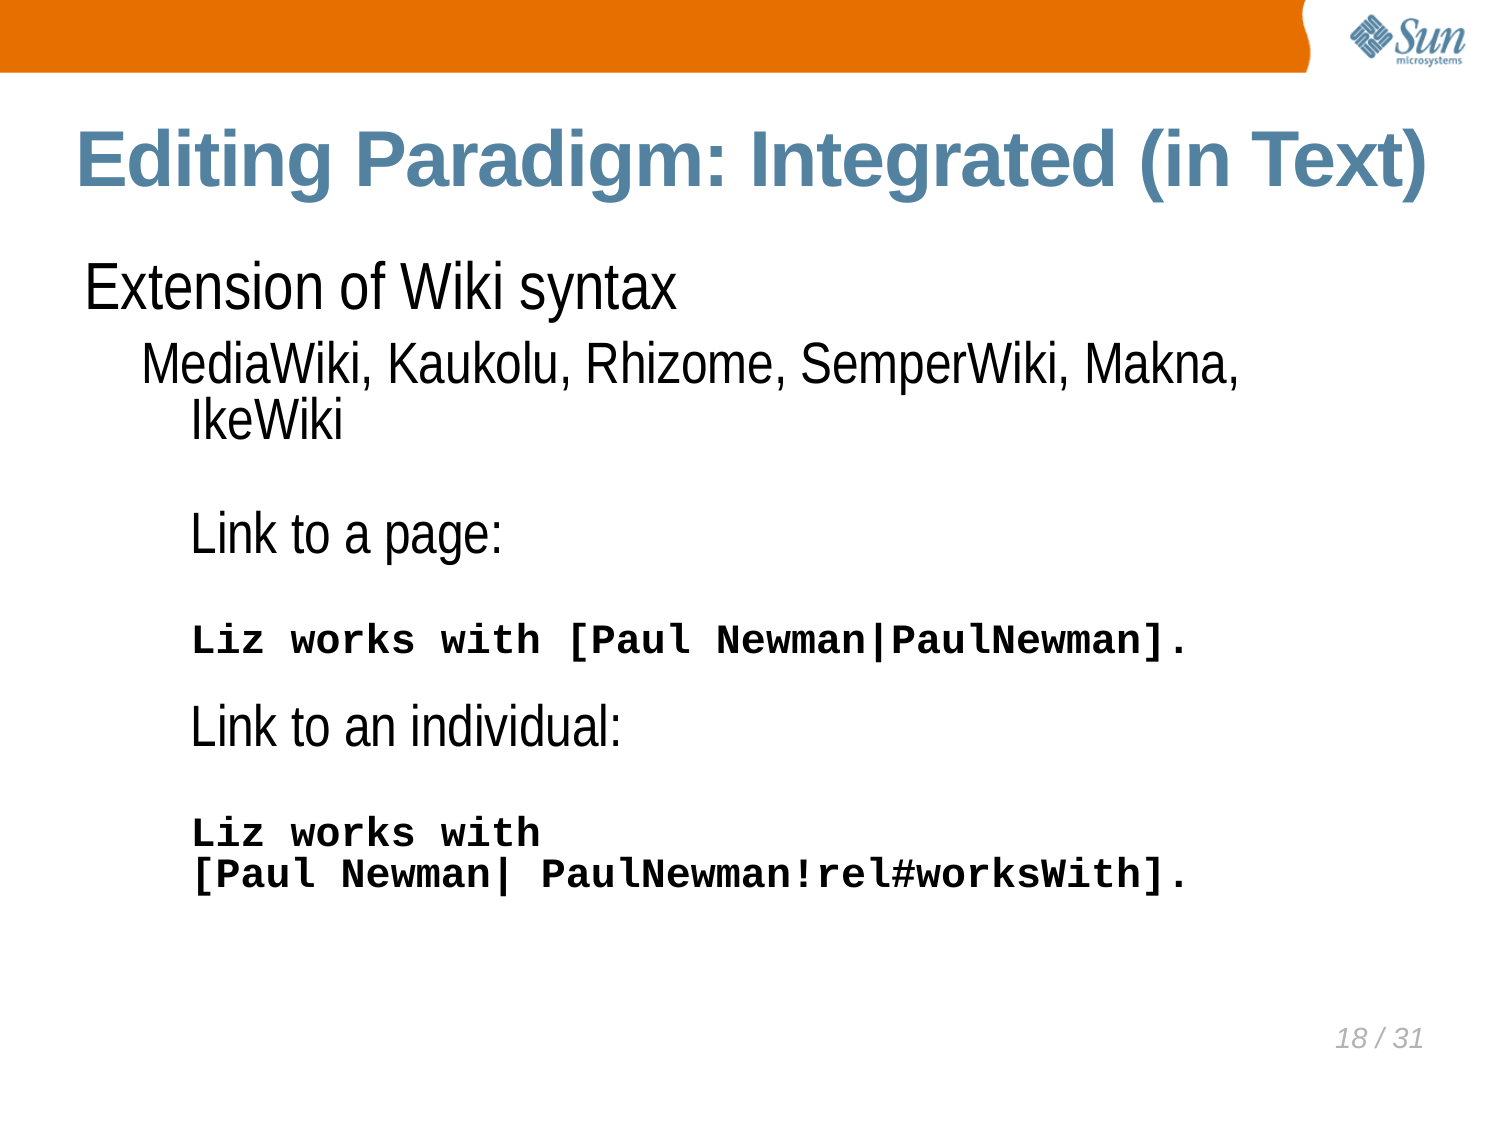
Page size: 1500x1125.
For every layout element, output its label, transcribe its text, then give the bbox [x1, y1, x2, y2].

title Editing Paradigm: Integrated (in Text) [75, 122, 1438, 228]
list Extension of Wiki syntax MediaWiki, Kaukolu, Rhizome, SemperWiki, Makna, IkeWiki Link to a page: Liz works with [Paul Newman|PaulNewman]. Link to an individual: Liz works with [Paul Newman| PaulNewman!rel#worksWith]. [64, 257, 1402, 1042]
picture [0, 0, 1500, 75]
